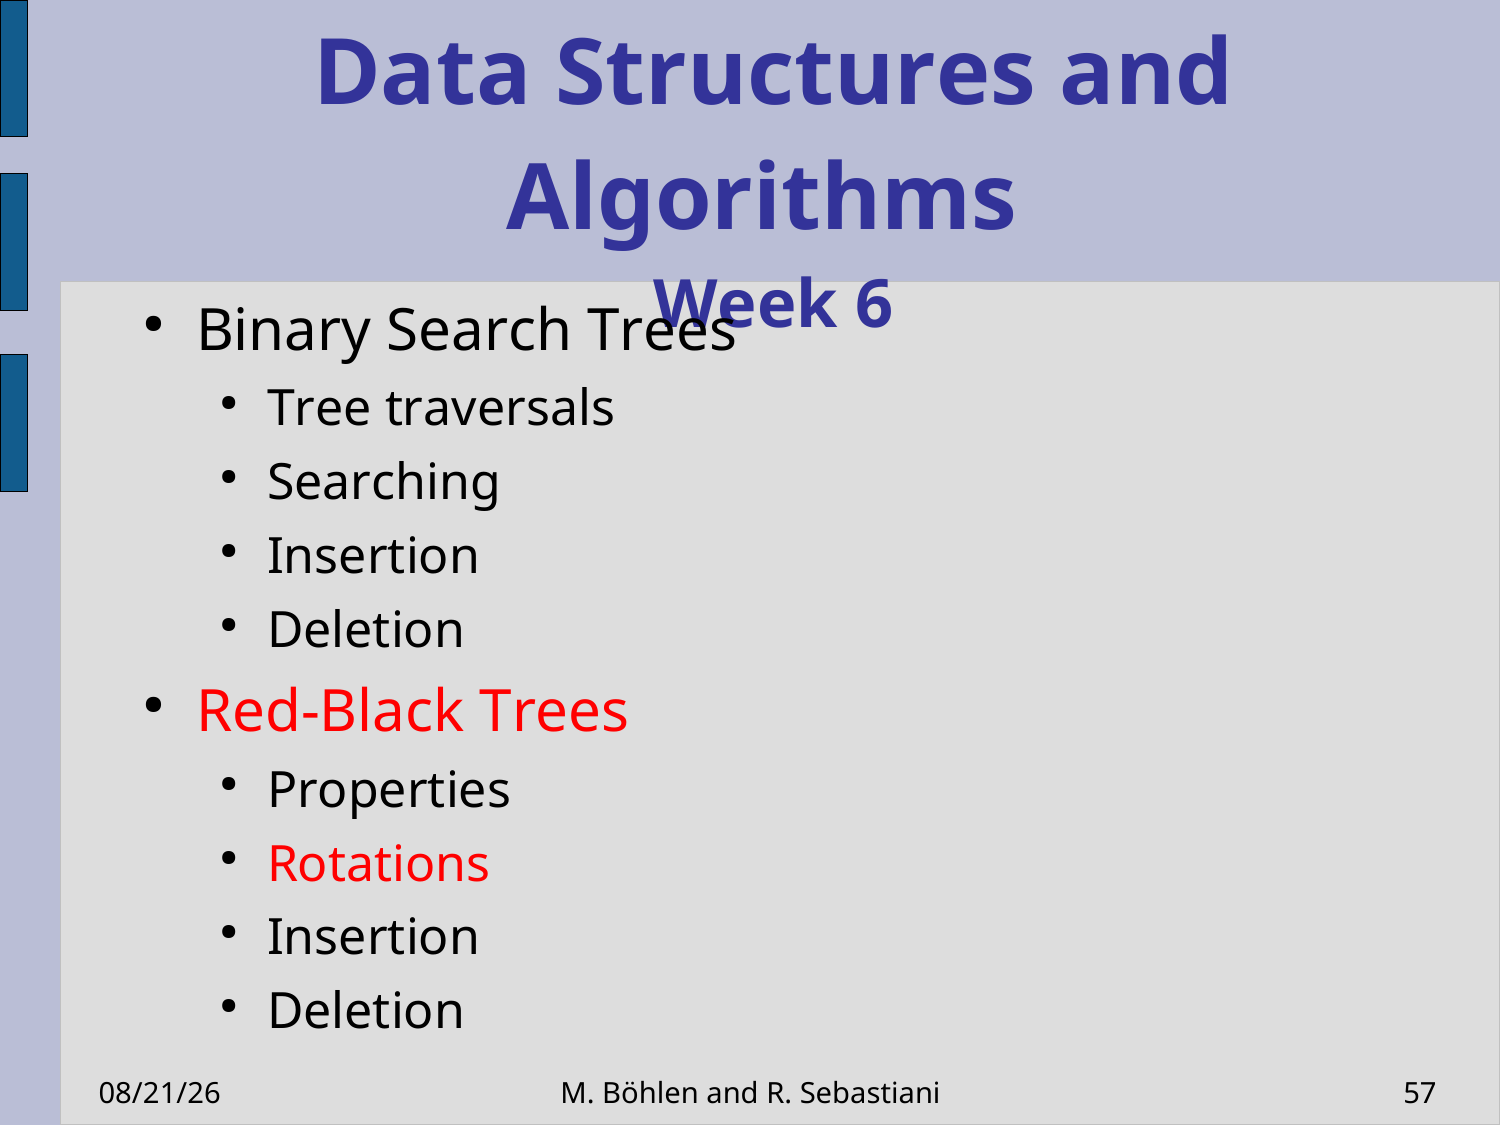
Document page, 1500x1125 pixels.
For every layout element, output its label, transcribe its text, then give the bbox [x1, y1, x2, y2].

title Data Structures and Algorithms Week 6 [65, 68, 1482, 285]
subtitle Binary Search Trees Tree traversals Searching Insertion Deletion Red-Black Trees Properties Rotations Insertion Deletion [110, 305, 1392, 1030]
